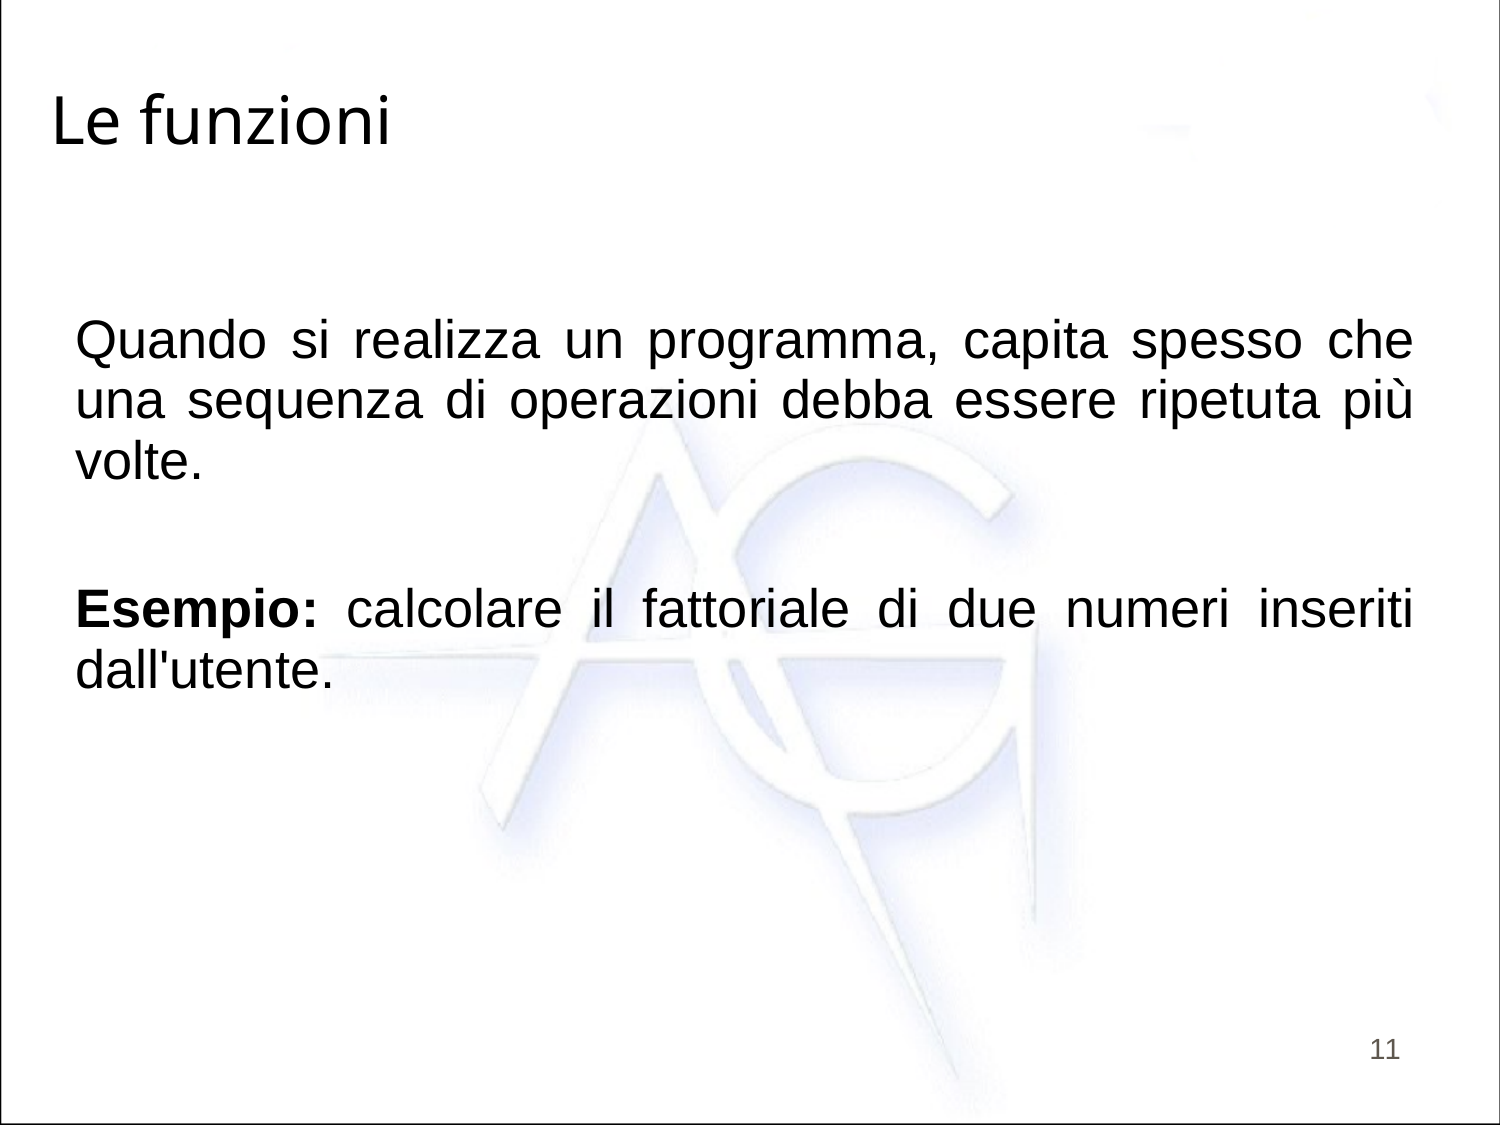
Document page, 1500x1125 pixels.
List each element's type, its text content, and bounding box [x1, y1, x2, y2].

list Quando si realizza un programma, capita spesso che una sequenza di operazioni debba essere ripetuta più volte. Esempio: calcolare il fattoriale di due numeri inseriti dall'utente. [74, 309, 1417, 1038]
title Le funzioni [49, 7, 1438, 231]
picture [0, 0, 1500, 1125]
